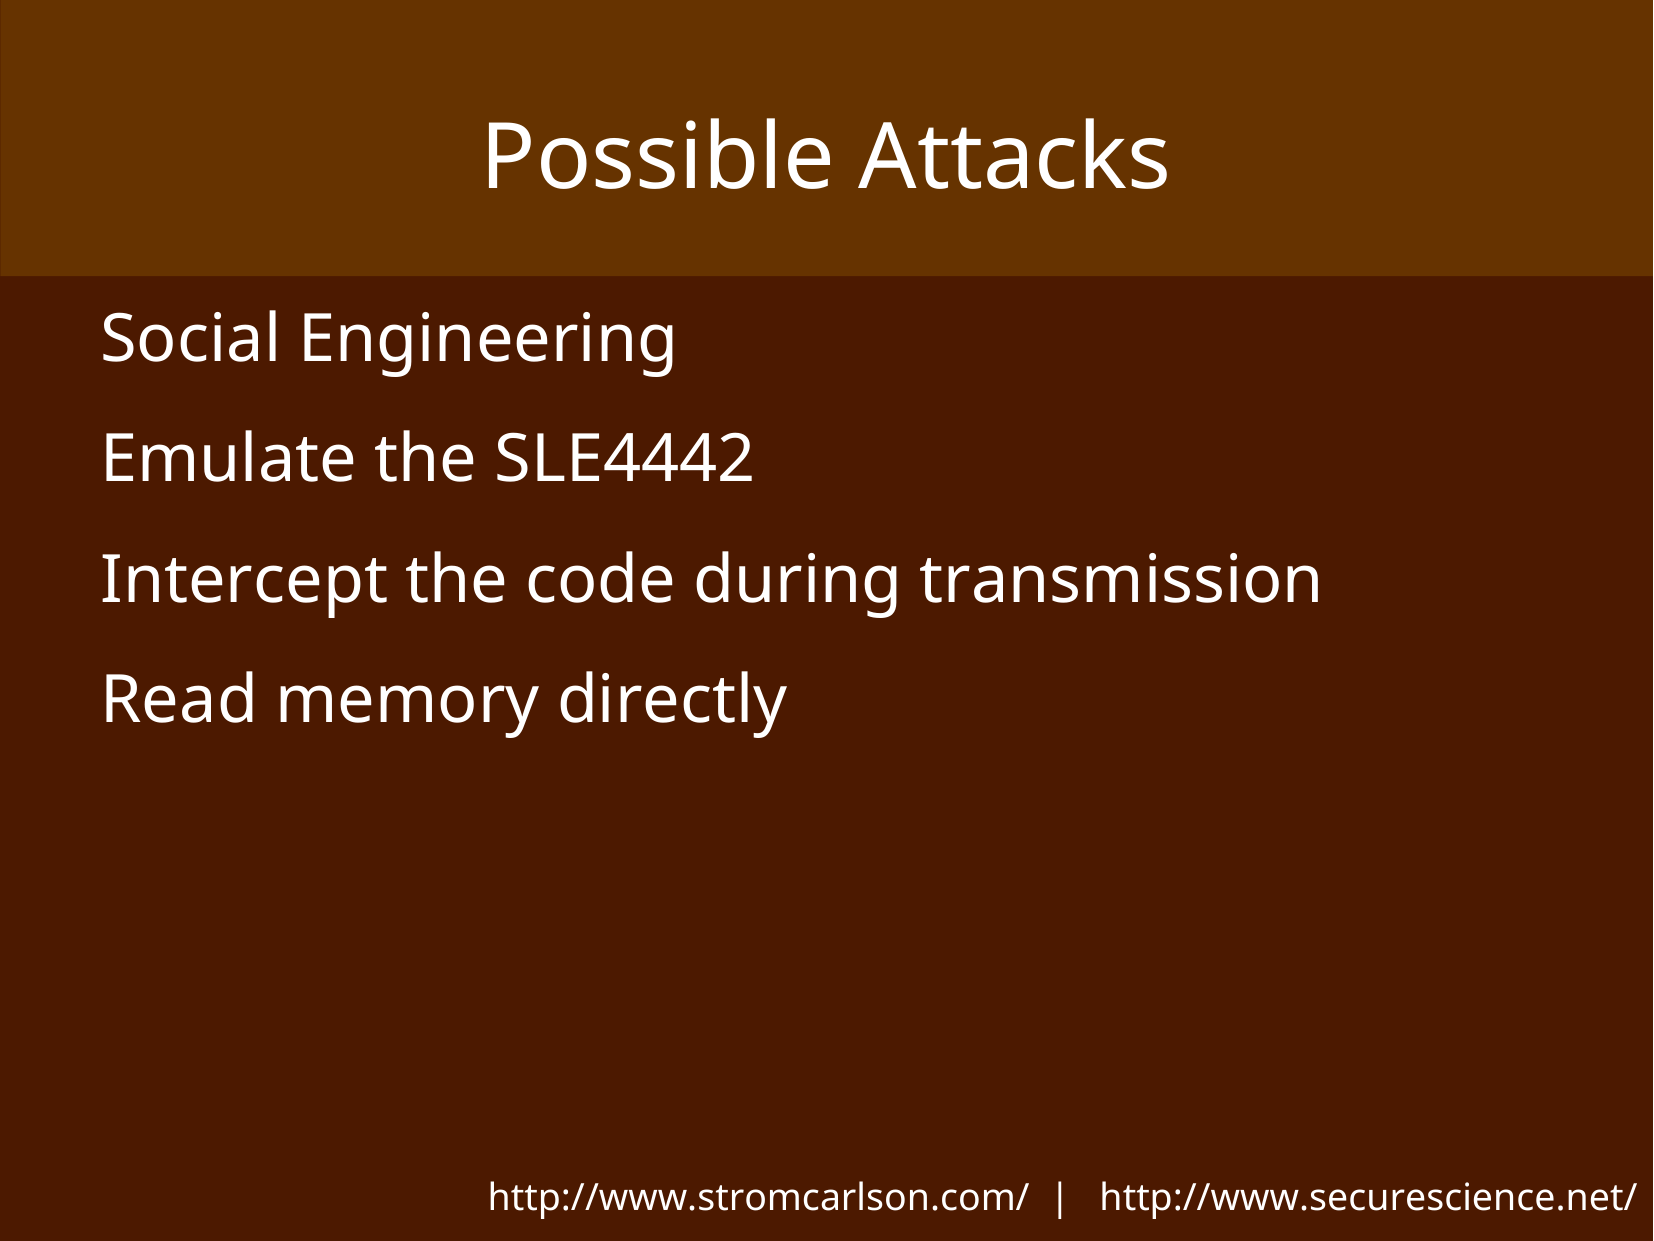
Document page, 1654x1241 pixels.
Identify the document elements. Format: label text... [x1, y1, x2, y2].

title Possible Attacks [82, 49, 1571, 257]
list Social Engineering Emulate the SLE4442 Intercept the code during transmission Read memory directly [82, 290, 1571, 1109]
